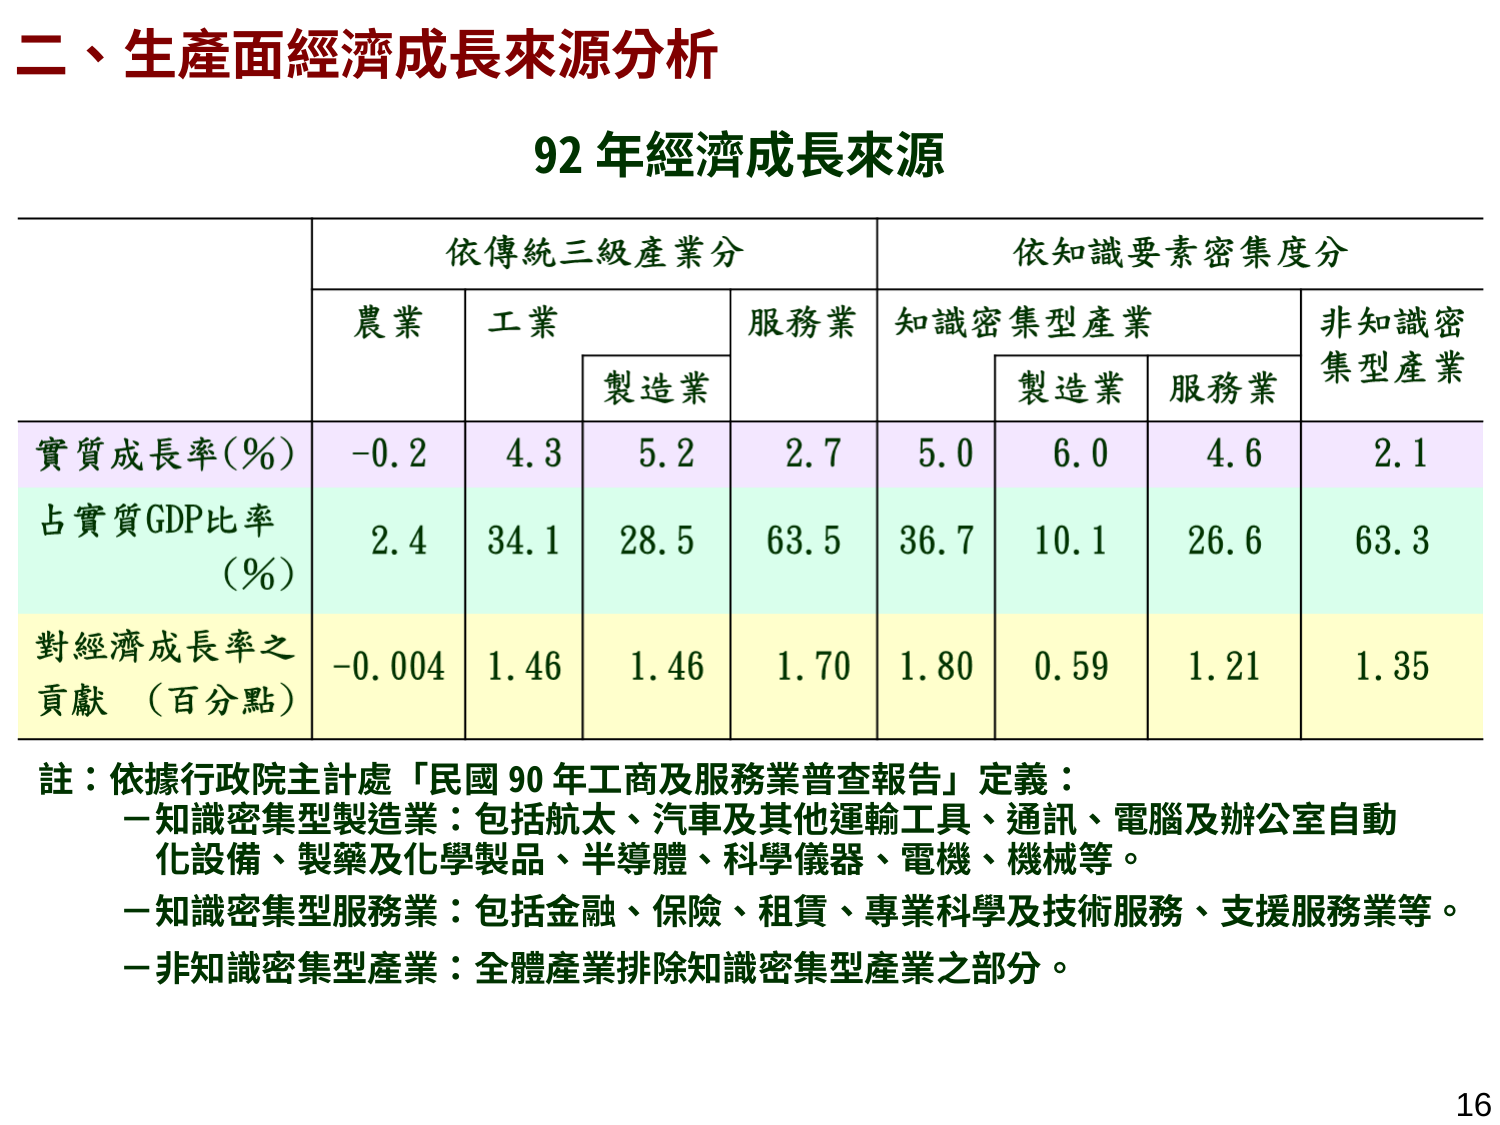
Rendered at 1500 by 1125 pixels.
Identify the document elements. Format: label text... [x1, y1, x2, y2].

text_box 92年經濟成長來源 [518, 115, 1028, 191]
picture [9, 215, 1491, 745]
text_box 二、生產面經濟成長來源分析 [0, 12, 792, 93]
text_box 註：依據行政院主計處「民國90年工商及服務業普查報告」定義： －知識密集型製造業：包括航太、汽車及其他運輸工具、通訊、電腦及辦公室自動 化設備、製藥及化學製品、半導體、科學儀器、電機、機械等。 －知識密集型服務業：包括金融、保險、租賃、專業科學及技術服務、支援服務業等。 －非知識密集型產業：全體產業排除知識密集型產業之部分。 [23, 757, 1500, 997]
